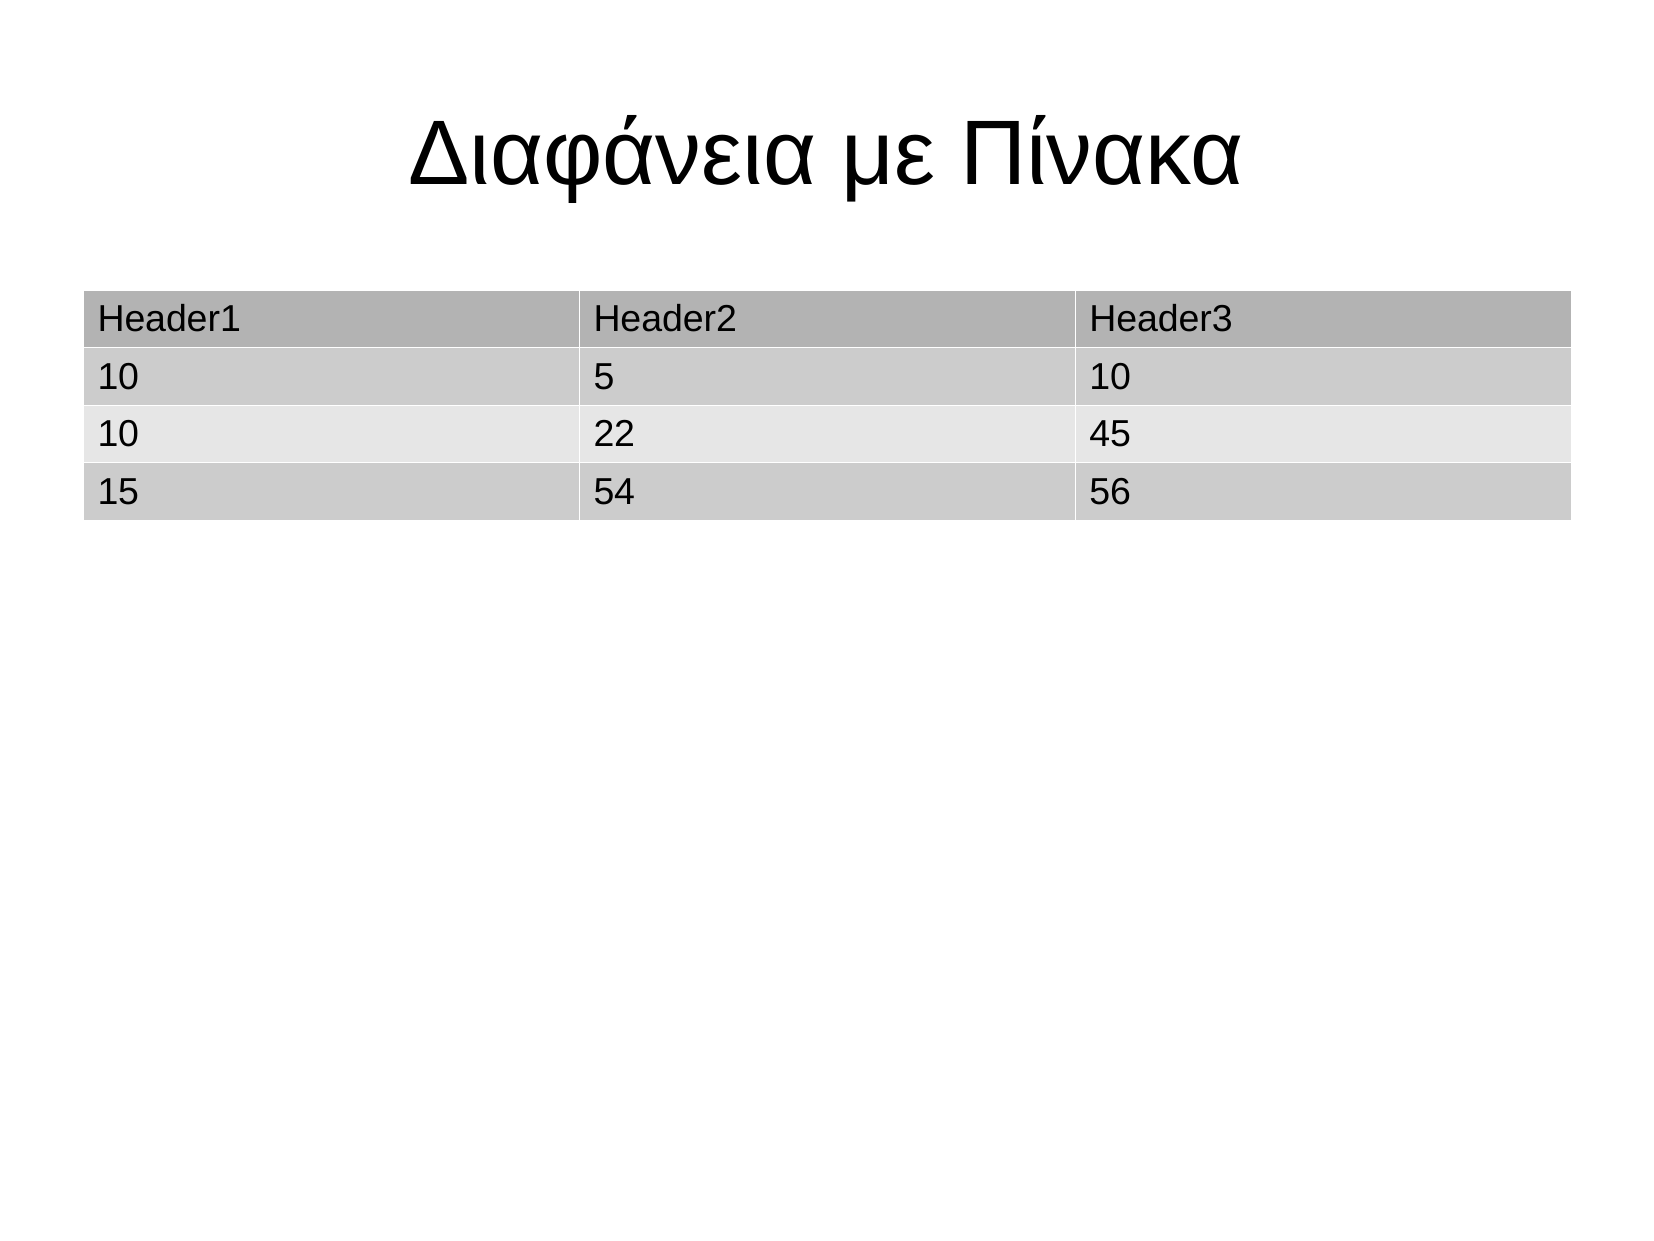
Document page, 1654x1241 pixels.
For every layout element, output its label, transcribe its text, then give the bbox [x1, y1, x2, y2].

table_cell 56 [1076, 463, 1571, 520]
table_header Header3 [1076, 291, 1571, 347]
table_cell 54 [580, 463, 1075, 520]
table_cell 45 [1076, 406, 1571, 462]
table_cell 10 [84, 406, 579, 462]
table_header Header1 [84, 291, 579, 347]
title Διαφάνεια με Πίνακα [82, 49, 1571, 257]
table_cell 5 [580, 348, 1075, 405]
table_cell 15 [84, 463, 579, 520]
table_header Header2 [580, 291, 1075, 347]
table_cell 10 [1076, 348, 1571, 405]
table_cell 10 [84, 348, 579, 405]
table_cell 22 [580, 406, 1075, 462]
